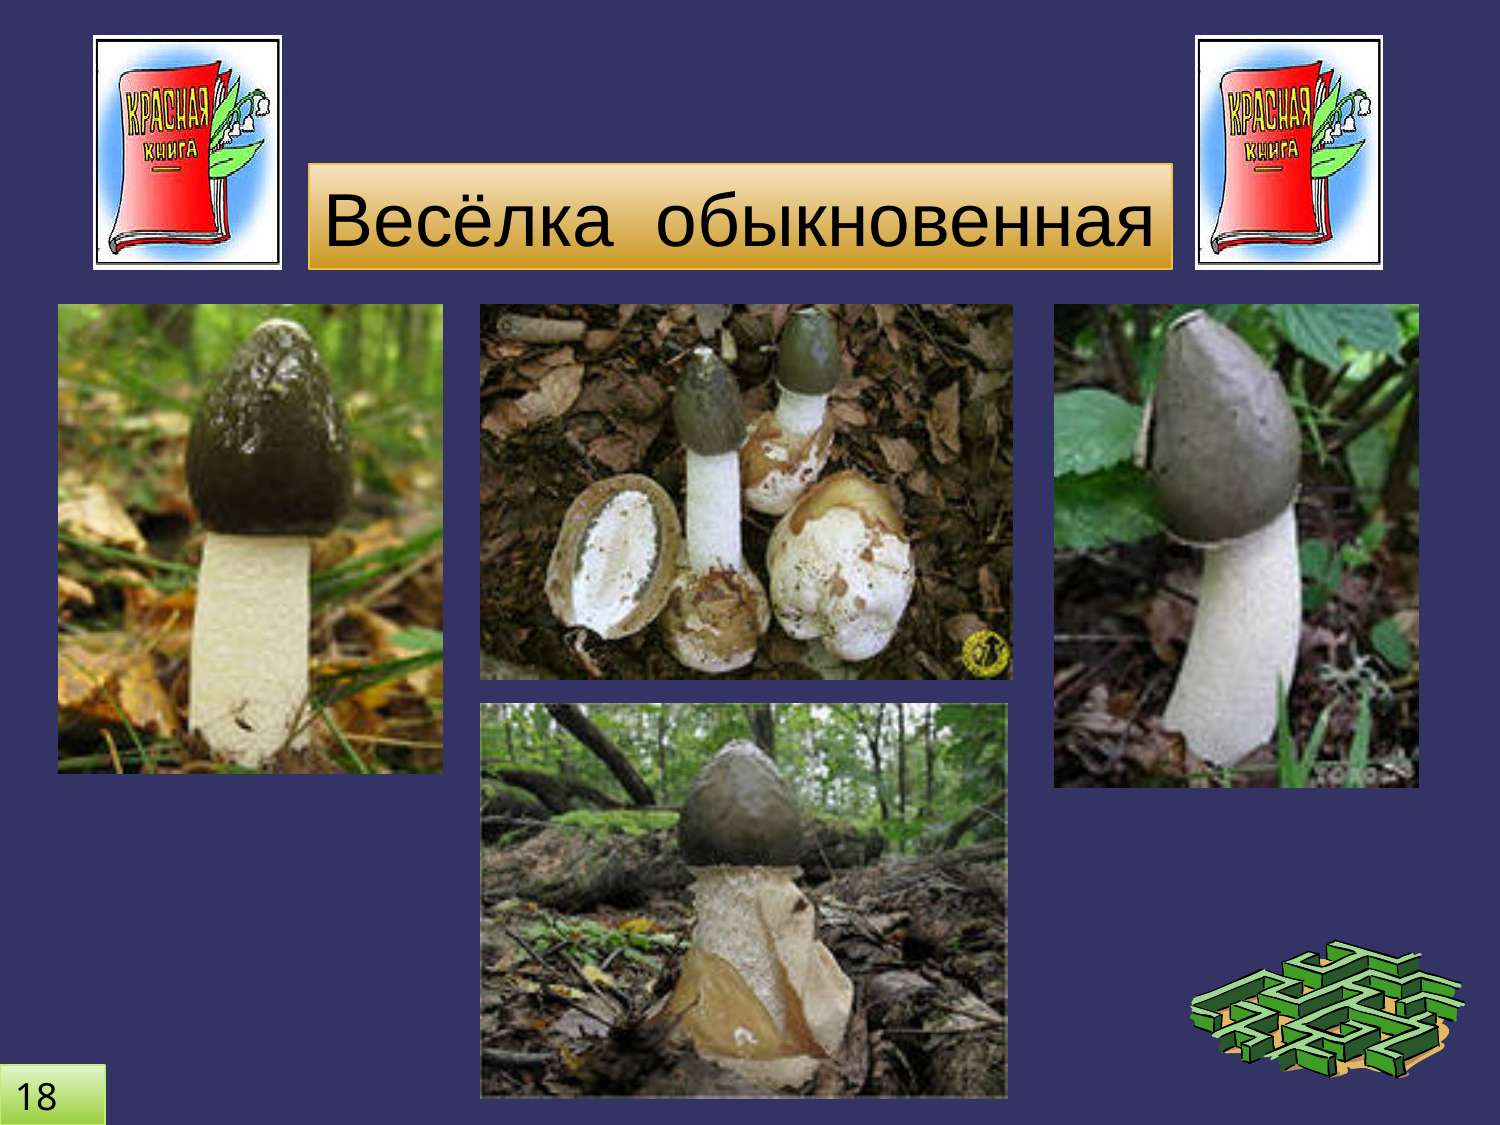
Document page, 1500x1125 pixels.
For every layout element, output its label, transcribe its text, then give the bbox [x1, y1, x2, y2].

picture [58, 304, 443, 774]
slide_number <номер> [0, 1065, 106, 1125]
text_box Весёлка обыкновенная [308, 163, 1172, 269]
picture [480, 304, 1013, 680]
picture [1195, 35, 1383, 270]
picture [93, 35, 282, 270]
picture [480, 703, 1008, 1099]
picture [1054, 304, 1419, 788]
